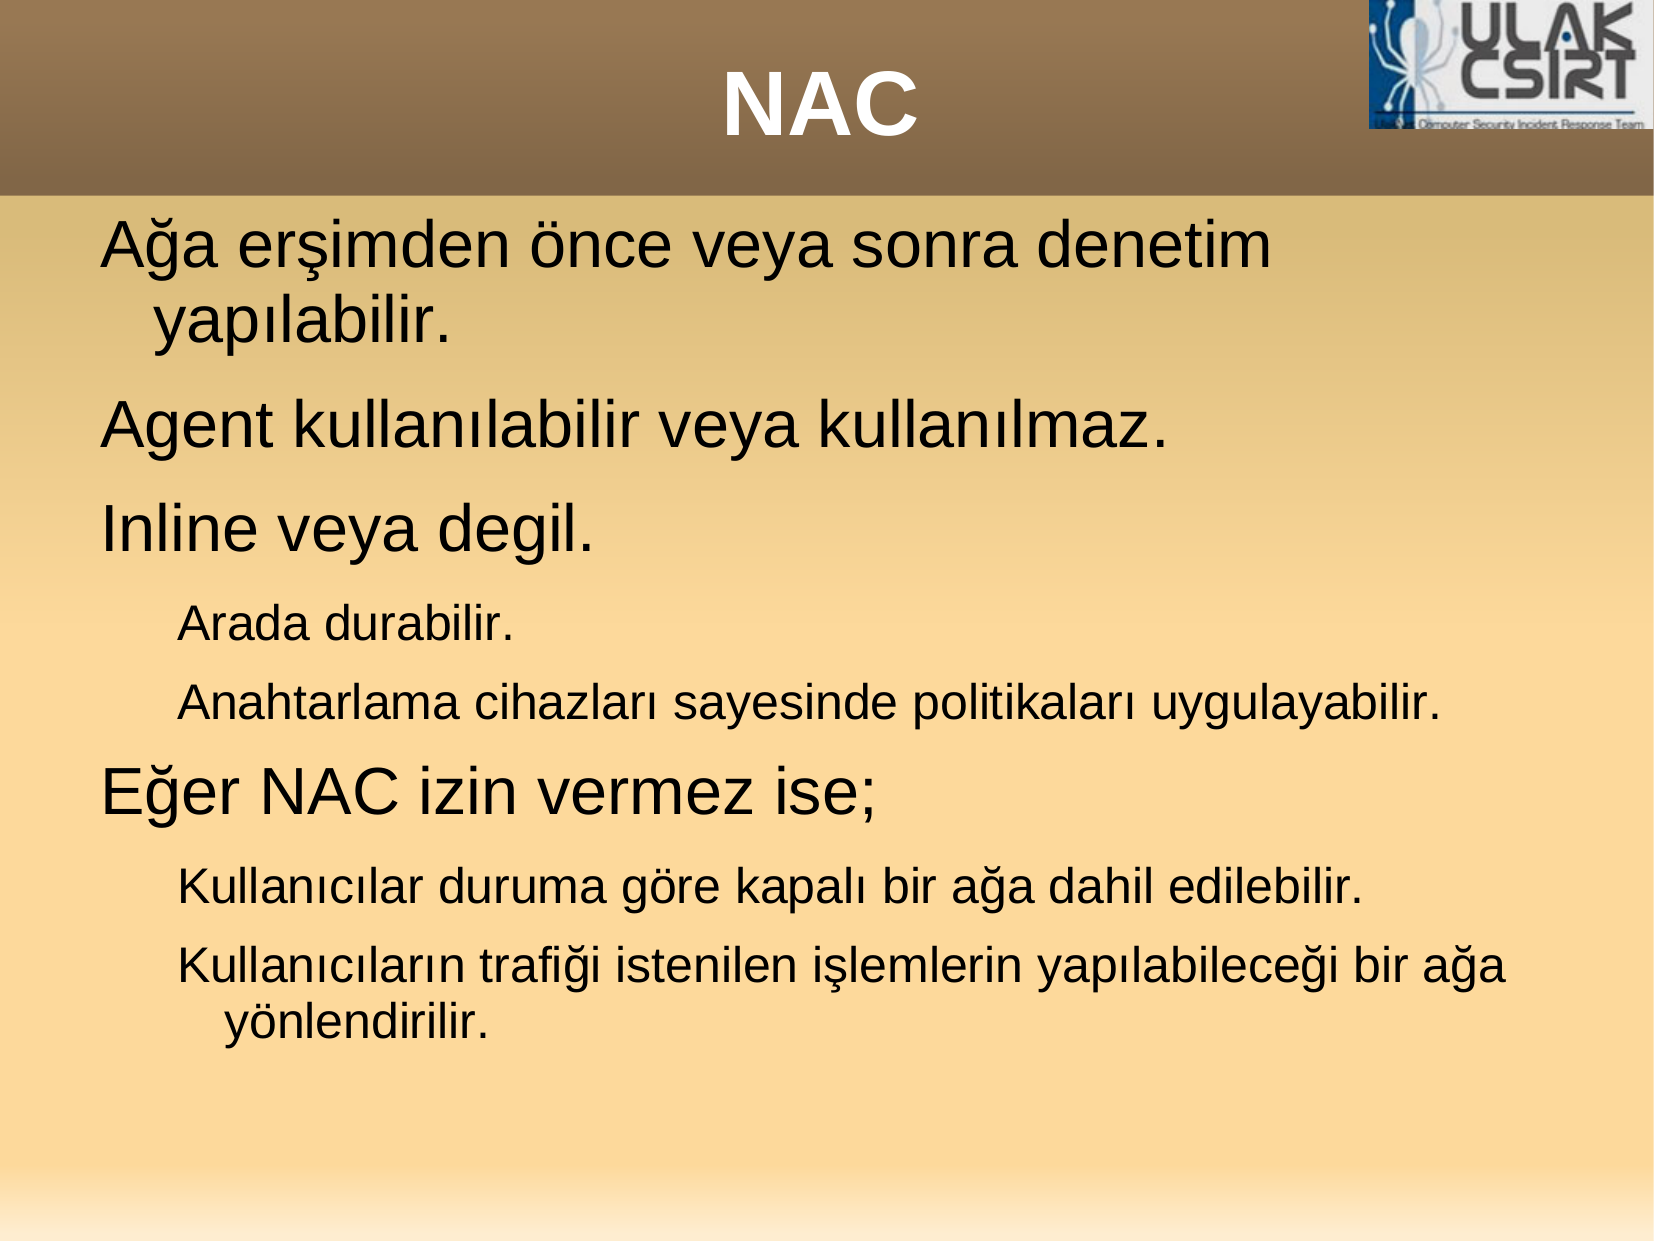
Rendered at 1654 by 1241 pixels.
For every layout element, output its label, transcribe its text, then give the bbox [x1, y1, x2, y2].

list Ağa erşimden önce veya sonra denetim yapılabilir. Agent kullanılabilir veya kullanılmaz. Inline veya degil. Arada durabilir. Anahtarlama cihazları sayesinde politikaları uygulayabilir. Eğer NAC izin vermez ise; Kullanıcılar duruma göre kapalı bir ağa dahil edilebilir. Kullanıcıların trafiği istenilen işlemlerin yapılabileceği bir ağa yönlendirilir. [82, 207, 1571, 1122]
picture [0, 0, 1654, 1241]
title NAC [76, 7, 1565, 200]
